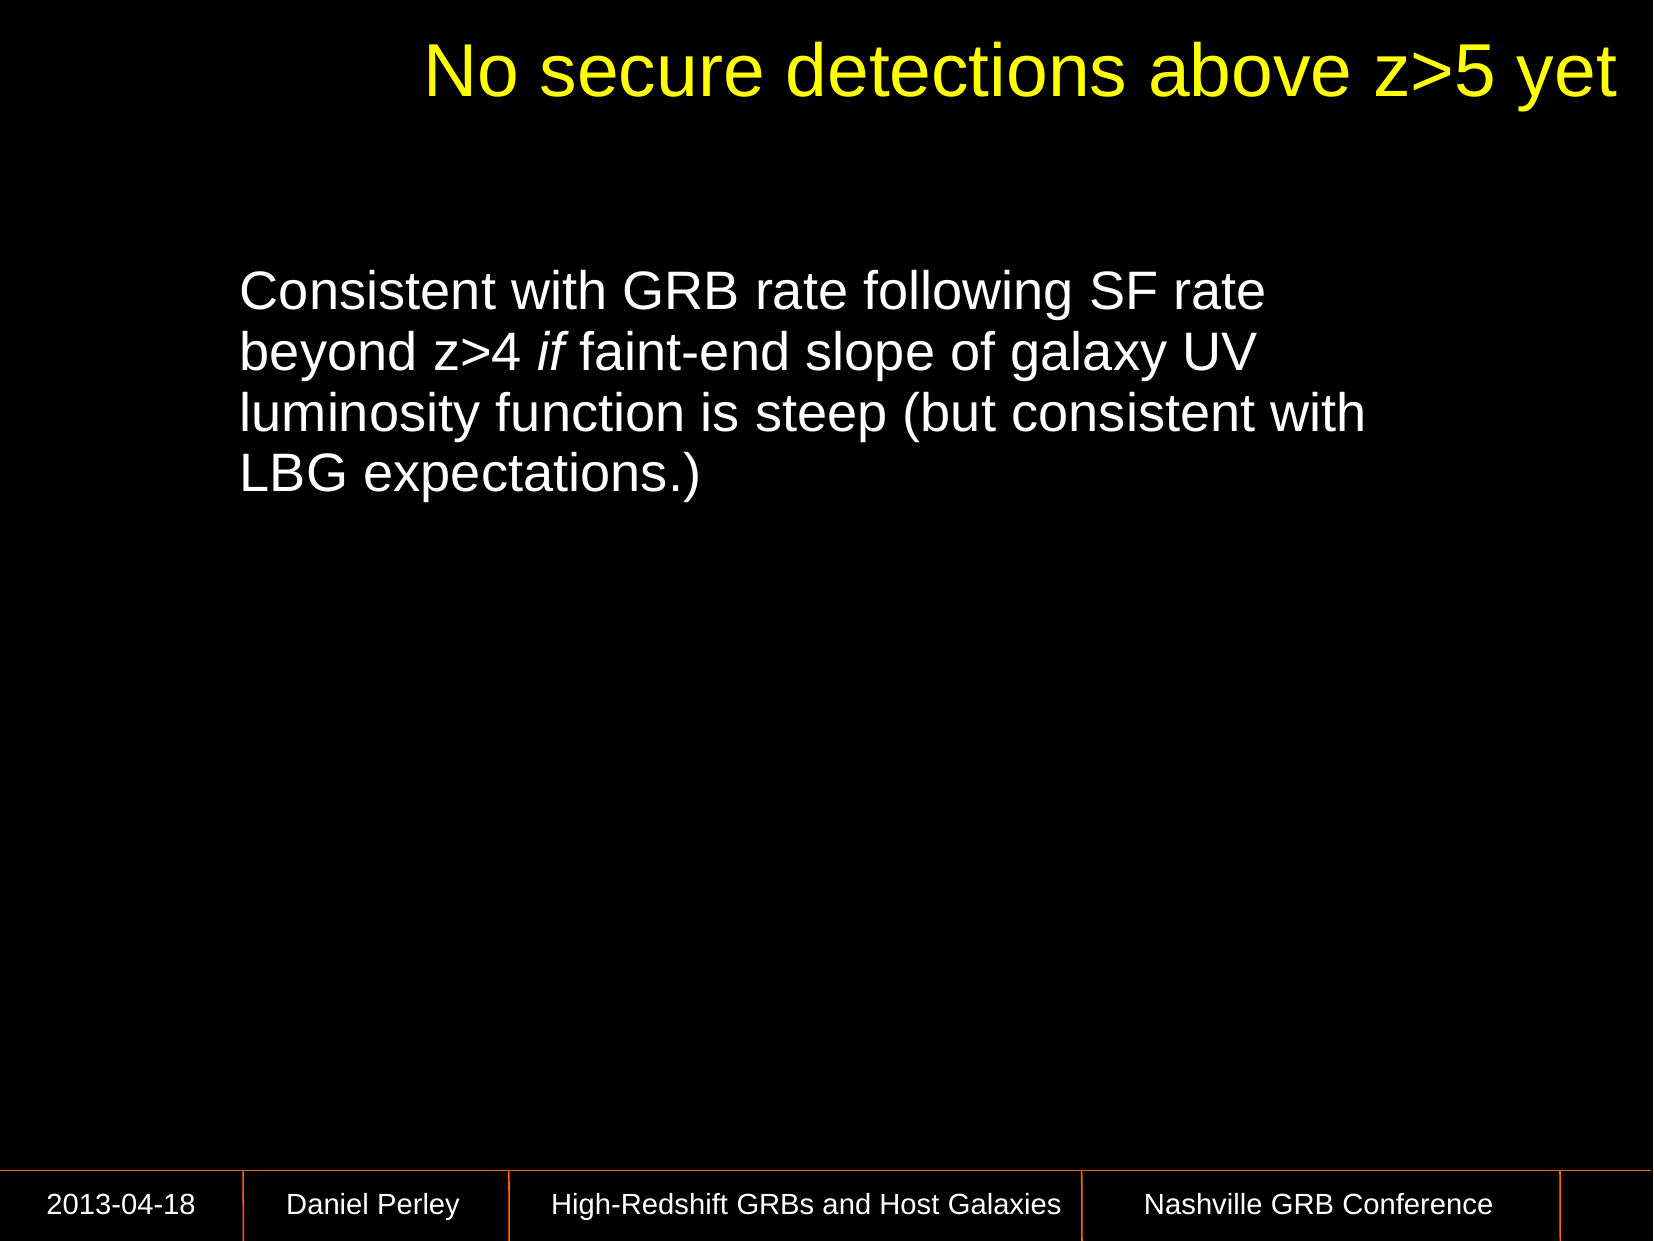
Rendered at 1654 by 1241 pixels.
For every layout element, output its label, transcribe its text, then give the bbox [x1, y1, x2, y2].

text_box Consistent with GRB rate following SF rate beyond z>4 if faint-end slope of galaxy UV luminosity function is steep (but consistent with LBG expectations.) [225, 253, 1463, 511]
title No secure detections above z>5 yet [262, 27, 1618, 114]
